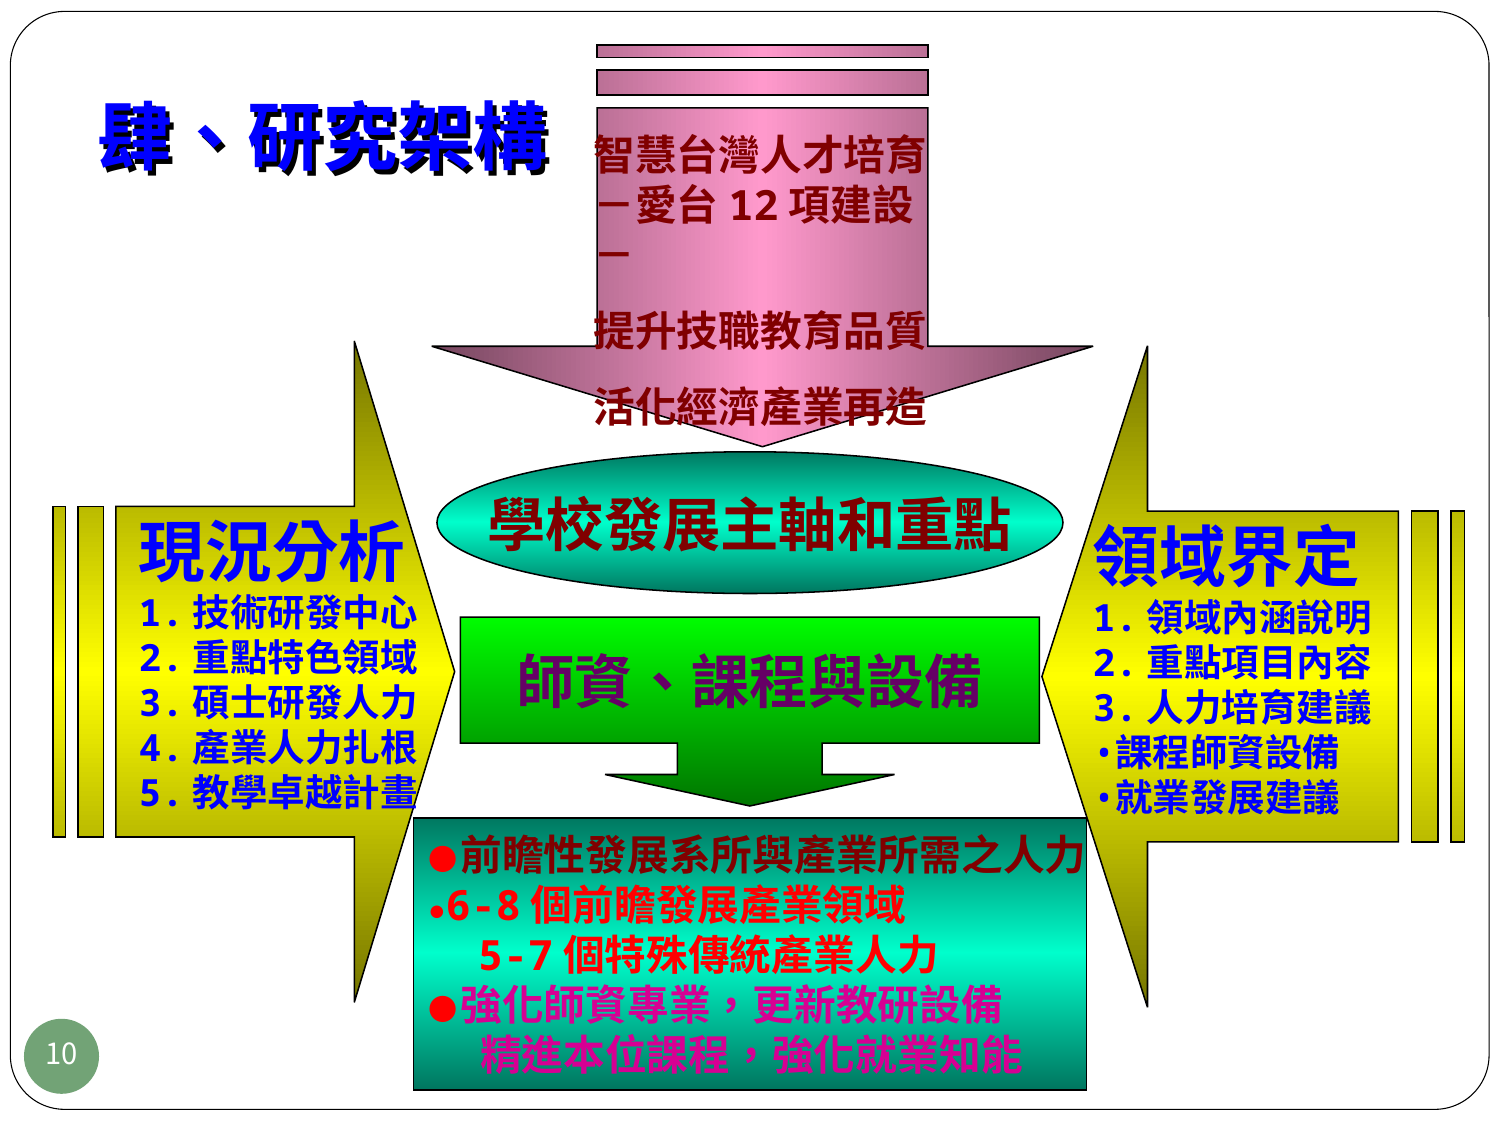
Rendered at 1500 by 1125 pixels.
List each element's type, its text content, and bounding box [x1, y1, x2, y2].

text_box 智慧台灣人才培育－愛台12項建設－ 提升技職教育品質 活化經濟產業再造 [578, 121, 945, 467]
text_box <編號> [23, 1018, 100, 1094]
text_box [1090, 511, 1399, 1008]
text_box [354, 340, 403, 501]
text_box 學校發展主軸和重點 [436, 451, 1063, 594]
text_box [115, 506, 409, 1003]
text_box 現況分析 1.技術研發中心 2.重點特色領域 3.碩士研發人力 4.產業人力扎根 5.教學卓越計畫 [123, 501, 433, 823]
text_box 師資、課程與設備 [460, 617, 1040, 806]
text_box [78, 506, 103, 837]
text_box [1041, 566, 1077, 787]
text_box ●前瞻性發展系所與產業所需之人力 ●6-8個前瞻發展產業領域 5-7個特殊傳統產業人力 ●強化師資專業，更新教研設備 精進本位課程，強化就業知能 [413, 817, 1087, 1090]
text_box 肆、研究架構 [82, 31, 1465, 196]
text_box [53, 506, 66, 837]
text_box 領域界定 1.領域內涵說明 2.重點項目內容 3.人力培育建議 課程師資設備 就業發展建議 [1077, 506, 1391, 828]
text_box [1411, 511, 1438, 842]
text_box [1096, 345, 1148, 506]
text_box [597, 70, 928, 95]
text_box [597, 107, 928, 121]
text_box [431, 346, 578, 391]
text_box [945, 346, 1094, 392]
text_box [597, 45, 928, 58]
text_box [1451, 511, 1464, 842]
text_box [433, 600, 455, 744]
